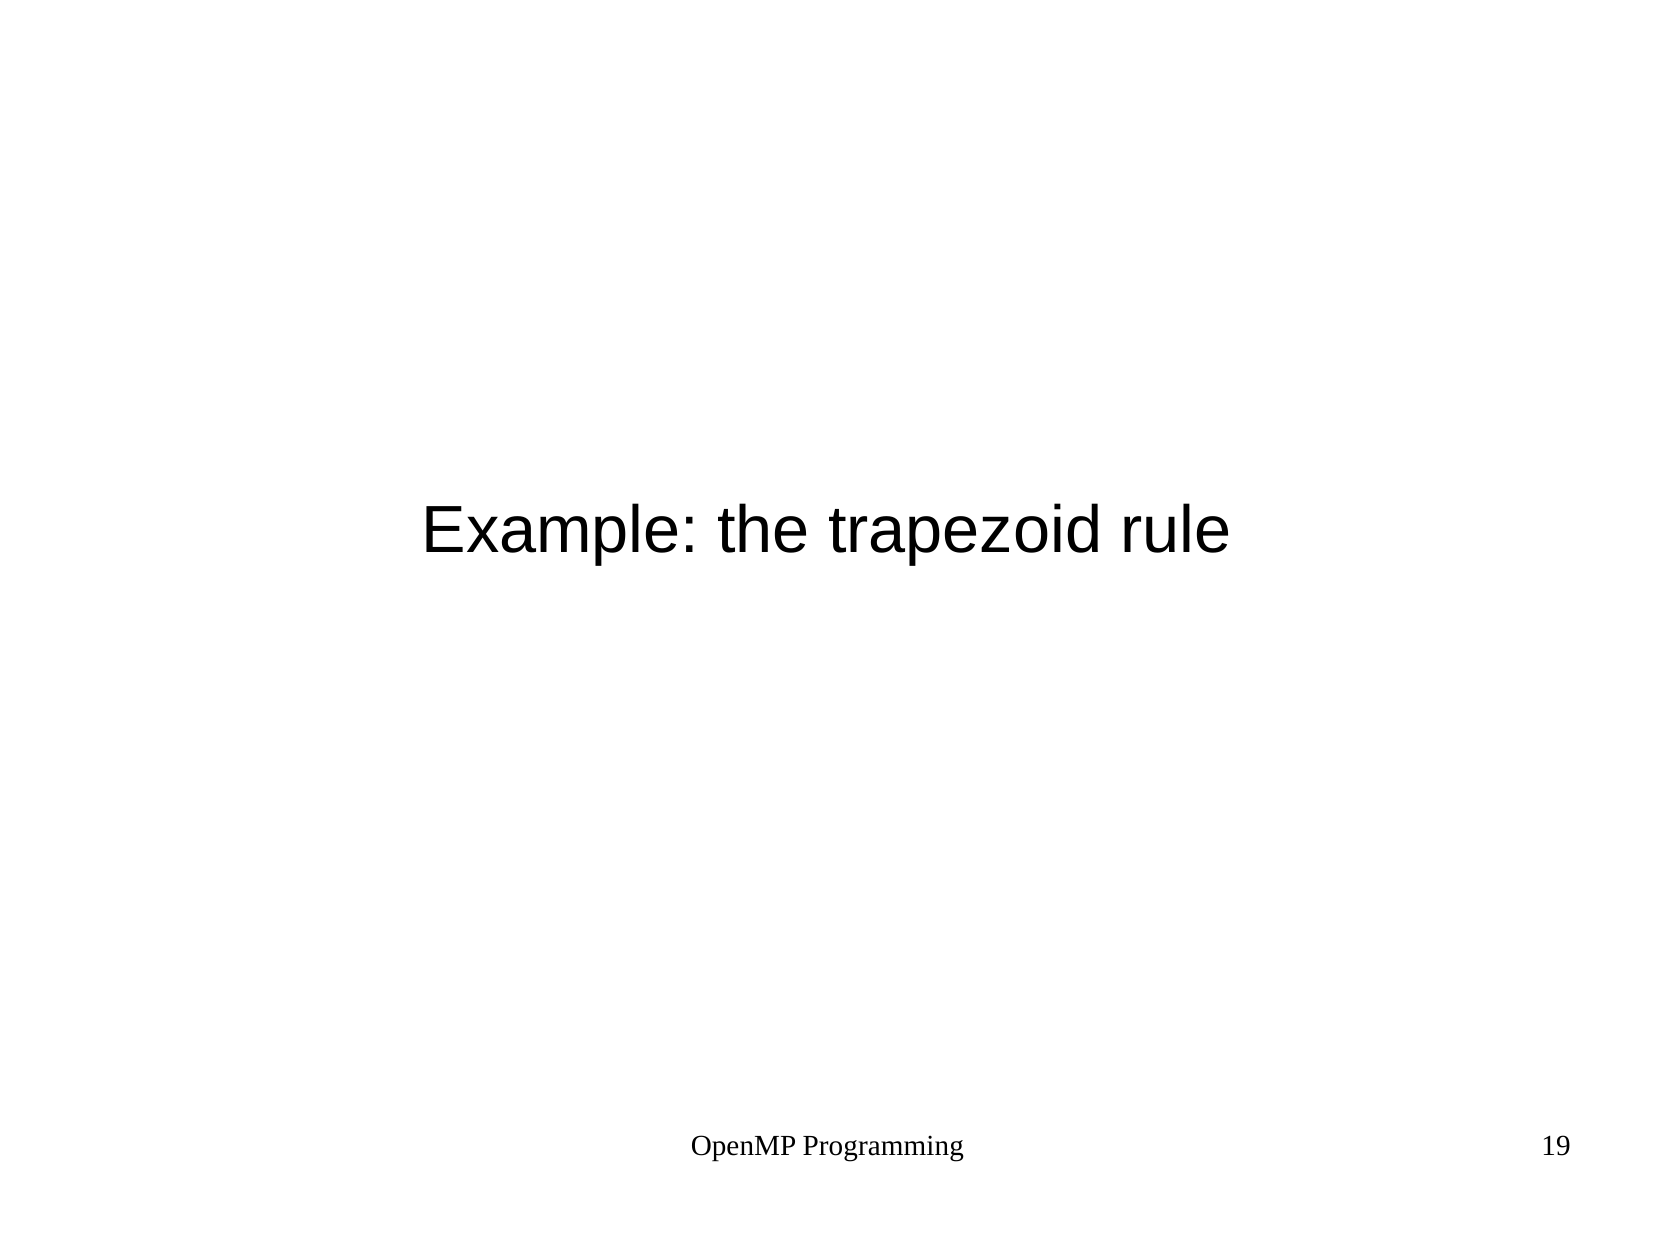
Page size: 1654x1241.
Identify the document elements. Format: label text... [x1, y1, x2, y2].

subtitle Example: the trapezoid rule [82, 49, 1571, 1010]
